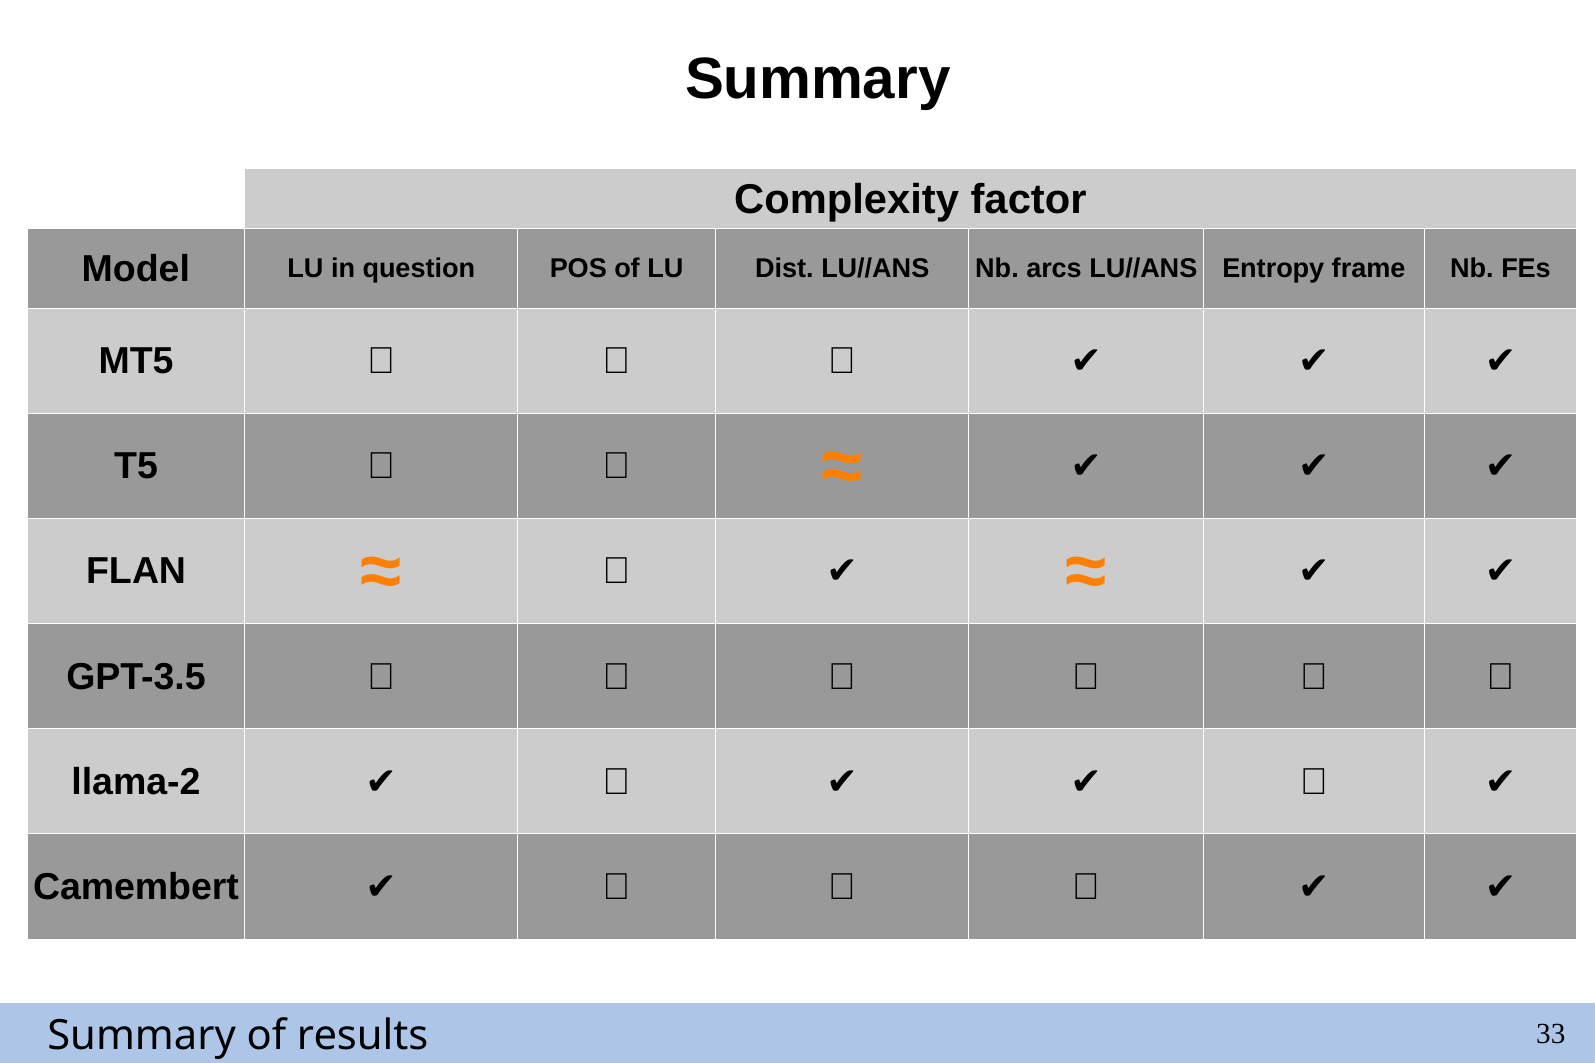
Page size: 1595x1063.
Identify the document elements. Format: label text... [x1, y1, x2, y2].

table_cell ❌ [969, 834, 1203, 939]
table_cell ✔️ [716, 519, 968, 623]
table_cell MT5 [28, 309, 244, 413]
title Summary of results [47, 980, 1483, 1063]
table_cell ✔️ [969, 729, 1203, 833]
table_cell ❌ [518, 414, 715, 518]
table_cell ❌ [716, 834, 968, 939]
table_cell ≈ [969, 519, 1203, 623]
table_cell ✔️ [1425, 834, 1576, 939]
table_cell Entropy frame [1204, 229, 1424, 308]
table_cell ✔️ [245, 729, 517, 833]
table_cell T5 [28, 414, 244, 518]
table_cell LU in question [245, 229, 517, 308]
table_cell ❌ [716, 624, 968, 728]
table_cell ✔️ [1425, 729, 1576, 833]
table_cell ✔️ [969, 414, 1203, 518]
table_cell GPT-3.5 [28, 624, 244, 728]
table_cell ✔️ [716, 729, 968, 833]
table_cell ❌ [245, 309, 517, 413]
table_cell ✔️ [1425, 414, 1576, 518]
table_cell ❌ [1204, 624, 1424, 728]
table_cell FLAN [28, 519, 244, 623]
table_cell ❌ [245, 414, 517, 518]
title Summary [100, 33, 1536, 118]
table_cell ≈ [716, 414, 968, 518]
table_cell ❌ [716, 309, 968, 413]
table_cell ✔️ [1425, 309, 1576, 413]
table_cell Nb. FEs [1425, 229, 1576, 308]
table_cell ❌ [518, 834, 715, 939]
table_cell ✔️ [1425, 519, 1576, 623]
table_cell POS of LU [518, 229, 715, 308]
table_cell ❌ [518, 729, 715, 833]
table_cell ✔️ [1204, 309, 1424, 413]
table_cell ❌ [245, 624, 517, 728]
table_cell Camembert [28, 834, 244, 939]
table_cell ✔️ [245, 834, 517, 939]
table_cell ✔️ [969, 309, 1203, 413]
table_cell Dist. LU//ANS [716, 229, 968, 308]
table_cell Nb. arcs LU//ANS [969, 229, 1203, 308]
table_cell ✔️ [1204, 519, 1424, 623]
table_cell Model [28, 229, 244, 308]
table_cell ❌ [1204, 729, 1424, 833]
table_cell llama-2 [28, 729, 244, 833]
table_header [28, 169, 244, 228]
table_cell ❌ [969, 624, 1203, 728]
table_cell ❌ [1425, 624, 1576, 728]
table_cell ✔️ [1204, 834, 1424, 939]
table_cell ❌ [518, 624, 715, 728]
table_cell ≈ [245, 519, 517, 623]
table_cell ❌ [518, 519, 715, 623]
table_cell ❌ [518, 309, 715, 413]
table_header Complexity factor [245, 169, 1576, 228]
table_cell ✔️ [1204, 414, 1424, 518]
